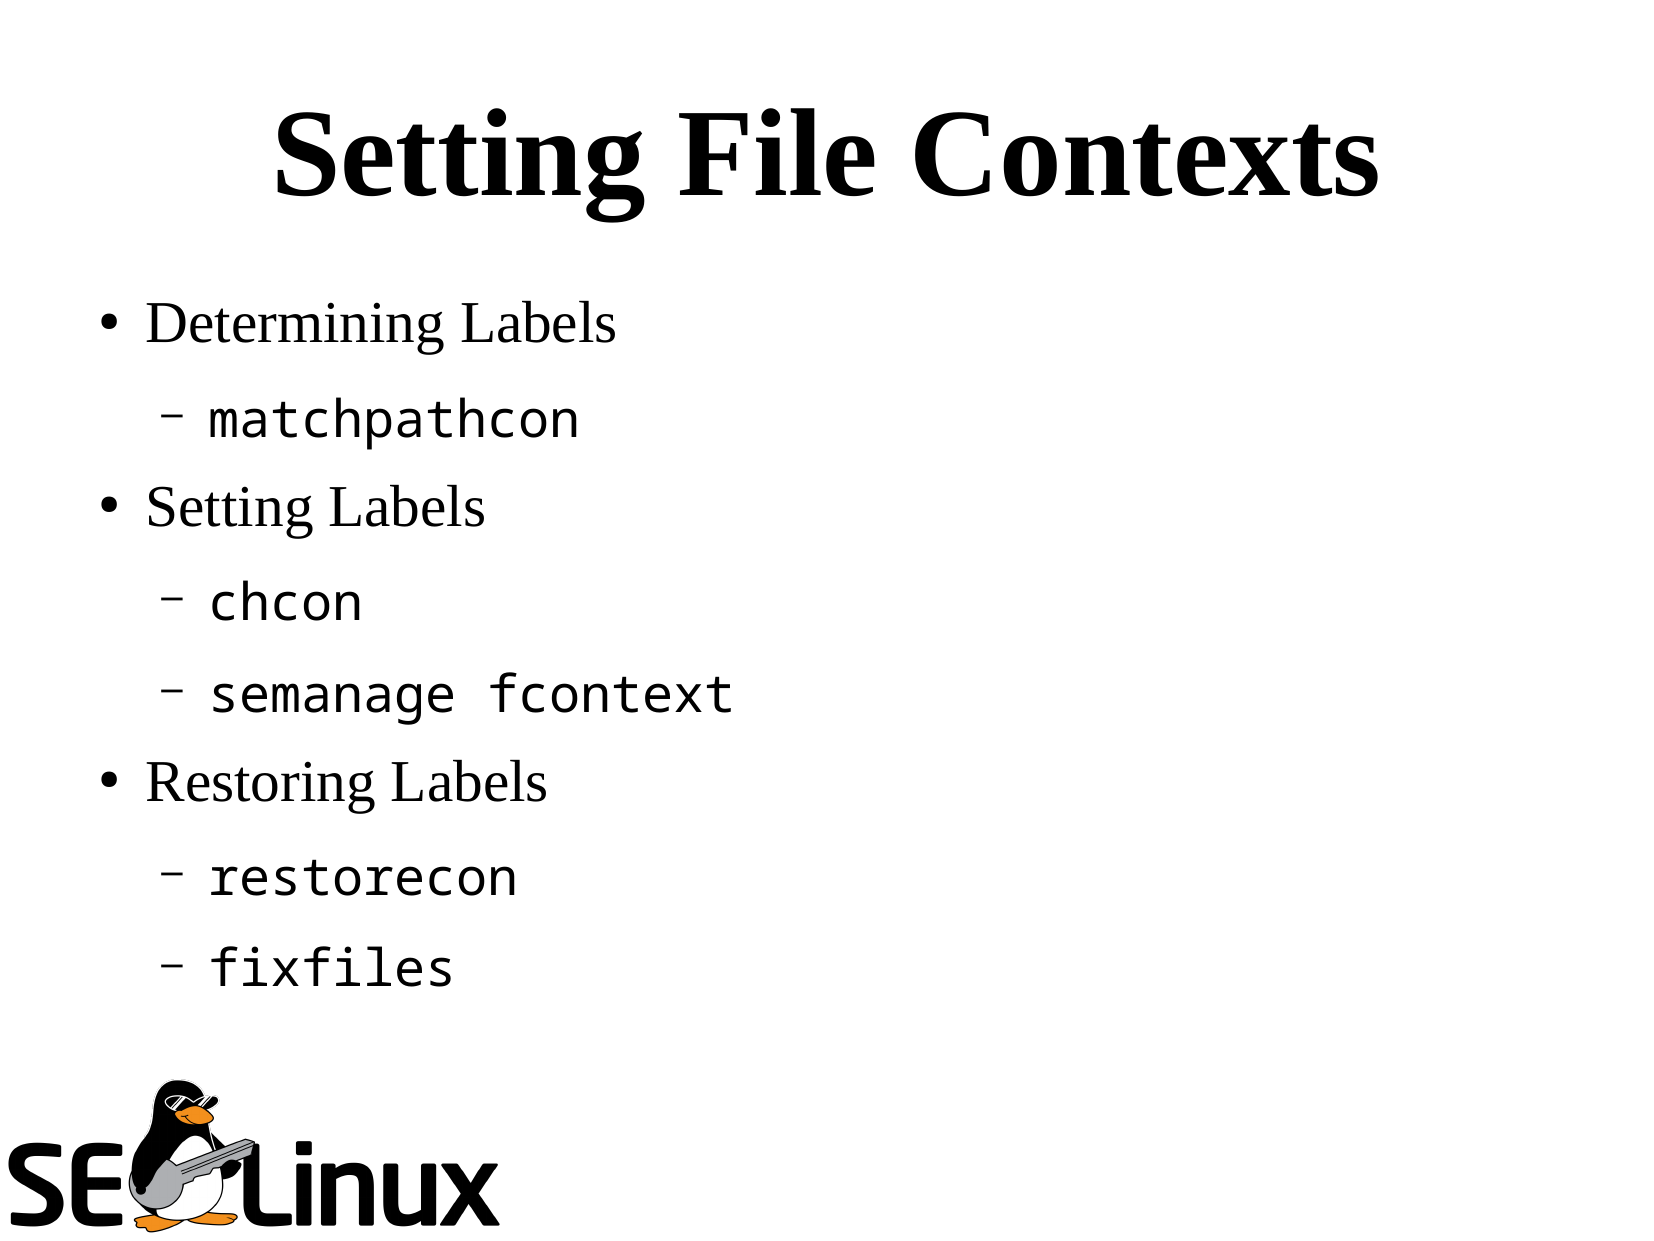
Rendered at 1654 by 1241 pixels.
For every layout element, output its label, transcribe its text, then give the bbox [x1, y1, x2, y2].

picture [0, 919, 526, 1241]
title Setting File Contexts [82, 49, 1571, 257]
list Determining Labels matchpathcon Setting Labels chcon semanage fcontext Restoring Labels restorecon fixfiles [82, 290, 1571, 1010]
